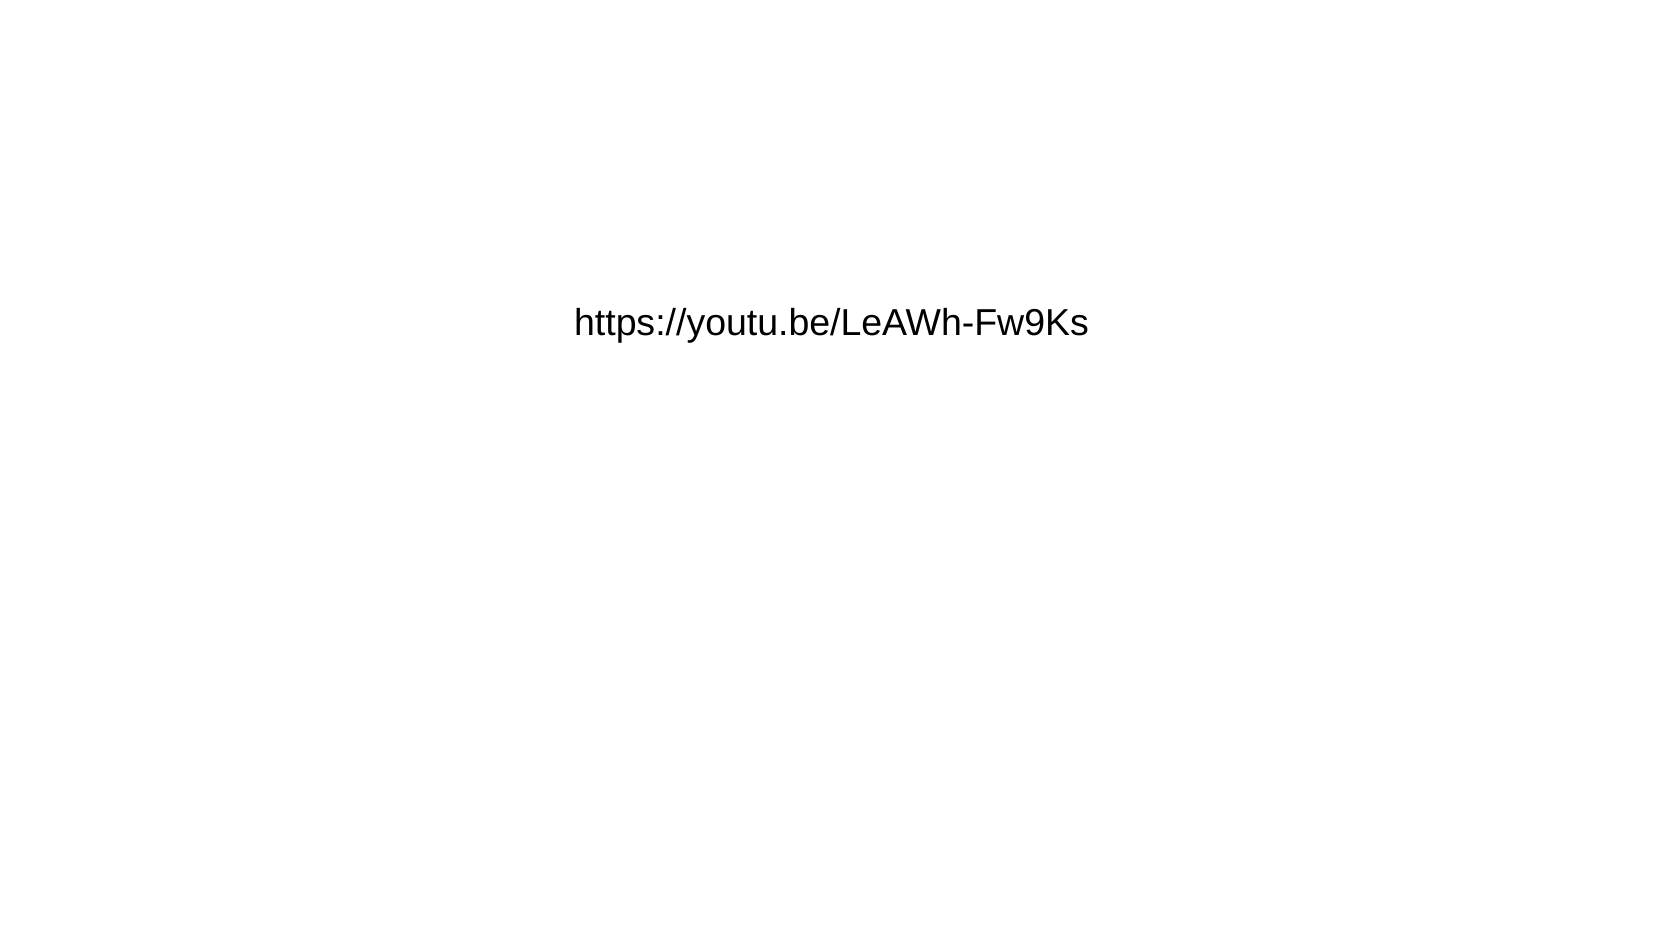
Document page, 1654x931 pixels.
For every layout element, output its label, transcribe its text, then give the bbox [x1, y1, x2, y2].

text_box https://youtu.be/LeAWh-Fw9Ks [559, 293, 1105, 351]
